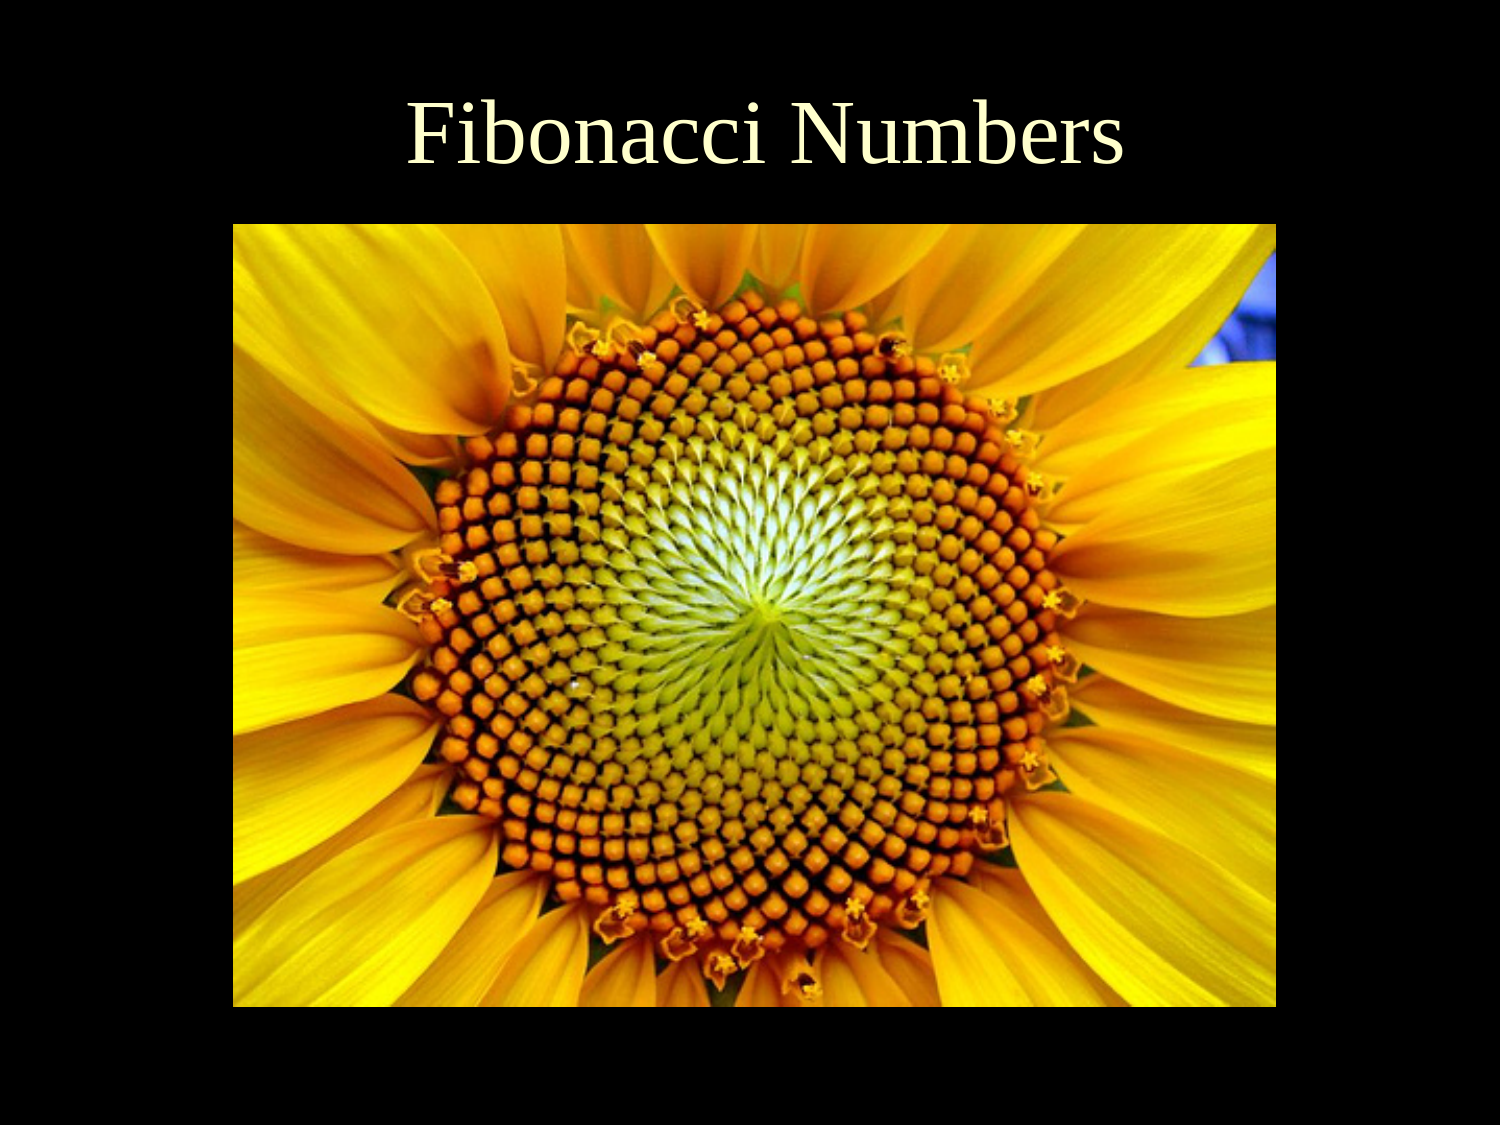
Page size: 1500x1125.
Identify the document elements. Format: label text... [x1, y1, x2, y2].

picture [233, 224, 1276, 1007]
title Fibonacci Numbers [37, 37, 1496, 228]
